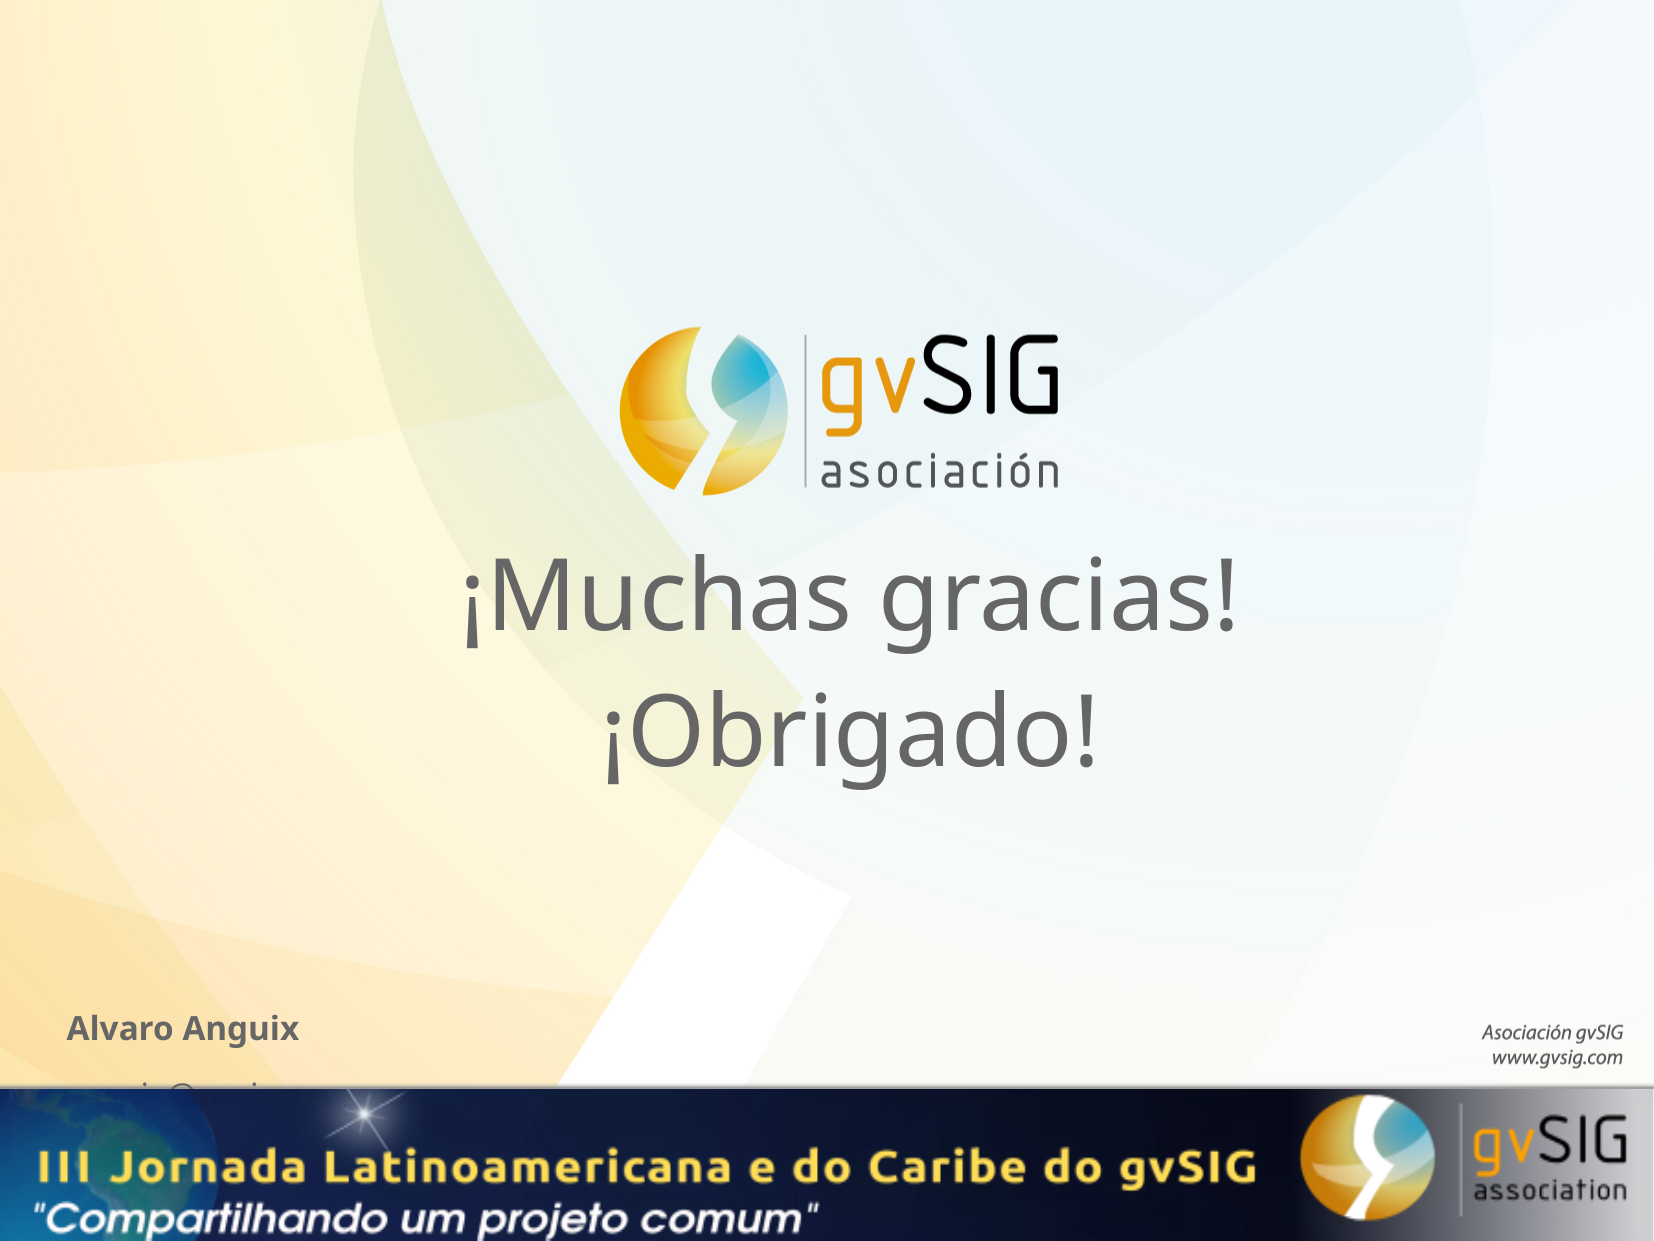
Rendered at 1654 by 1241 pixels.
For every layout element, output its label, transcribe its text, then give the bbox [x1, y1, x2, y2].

text_box Alvaro Anguix aanguix@gvsig.com [0, 974, 355, 1086]
picture [0, 0, 1654, 1241]
title ¡Muchas gracias! ¡Obrigado! [135, 543, 1565, 776]
